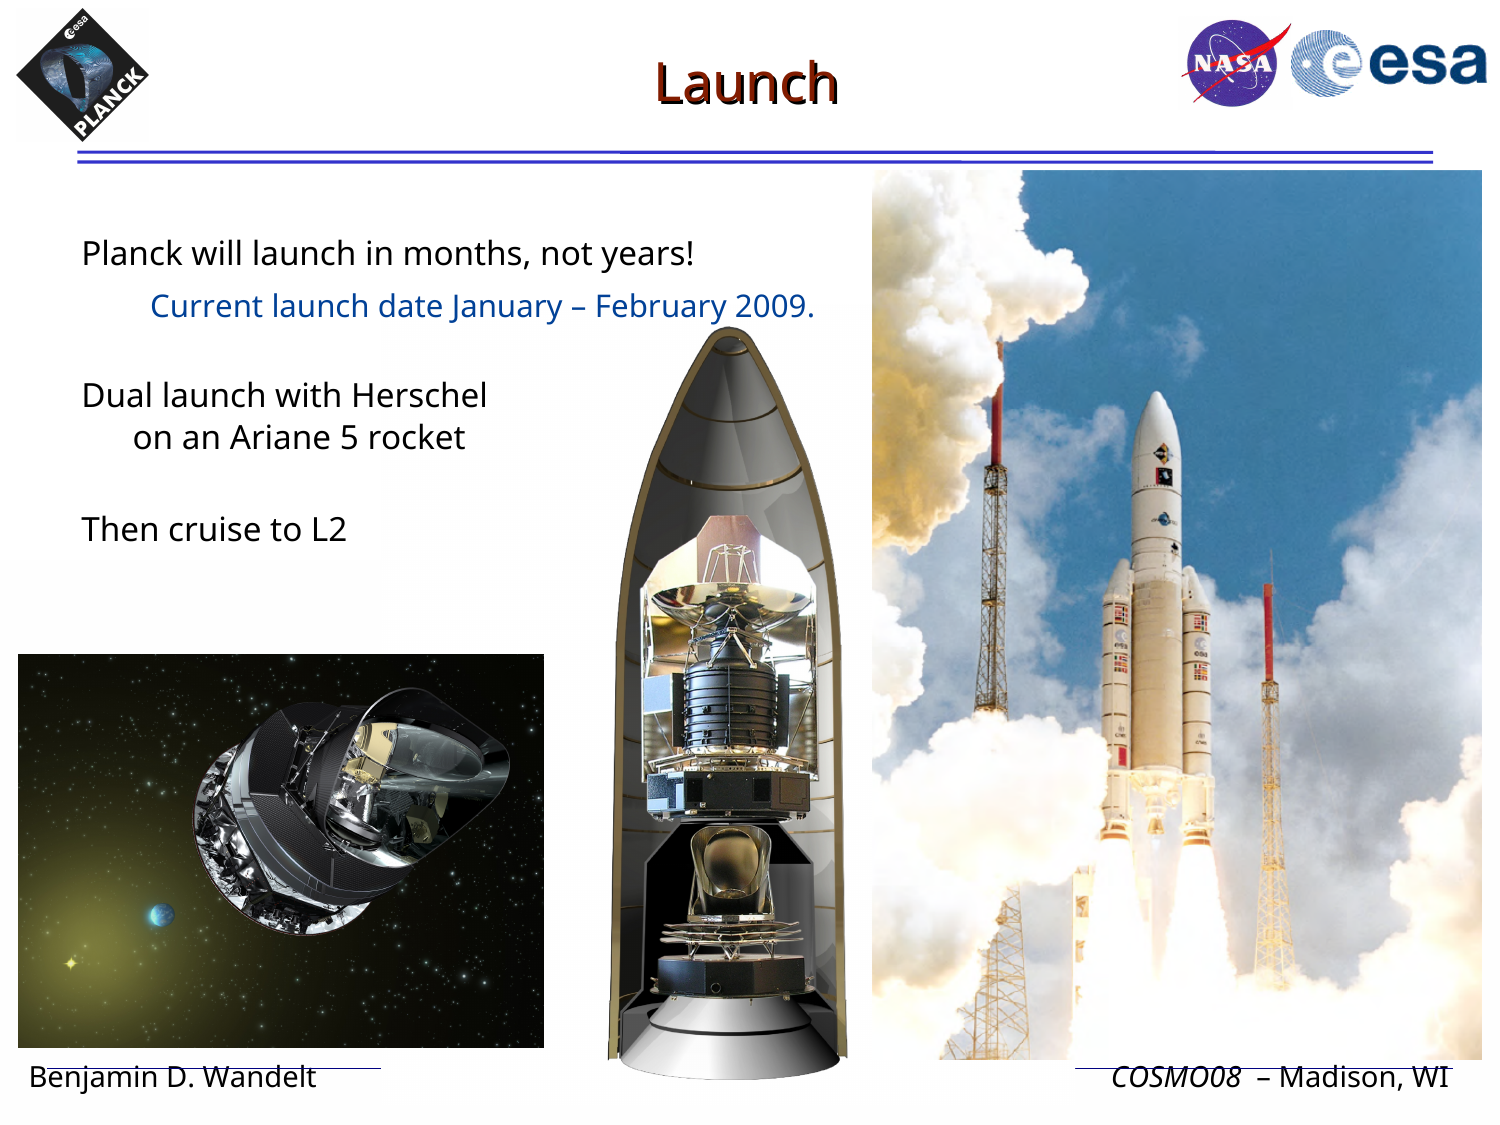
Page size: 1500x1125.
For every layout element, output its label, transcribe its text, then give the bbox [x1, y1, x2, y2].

title Launch [135, 13, 1357, 147]
picture [774, 304, 784, 315]
picture [16, 8, 149, 142]
picture [18, 169, 1482, 1106]
list Planck will launch in months, not years! Current launch date January – February 2009. Dual launch with Herschel on an Ariane 5 rocket Then cruise to L2 [81, 232, 741, 1021]
picture [756, 304, 766, 315]
